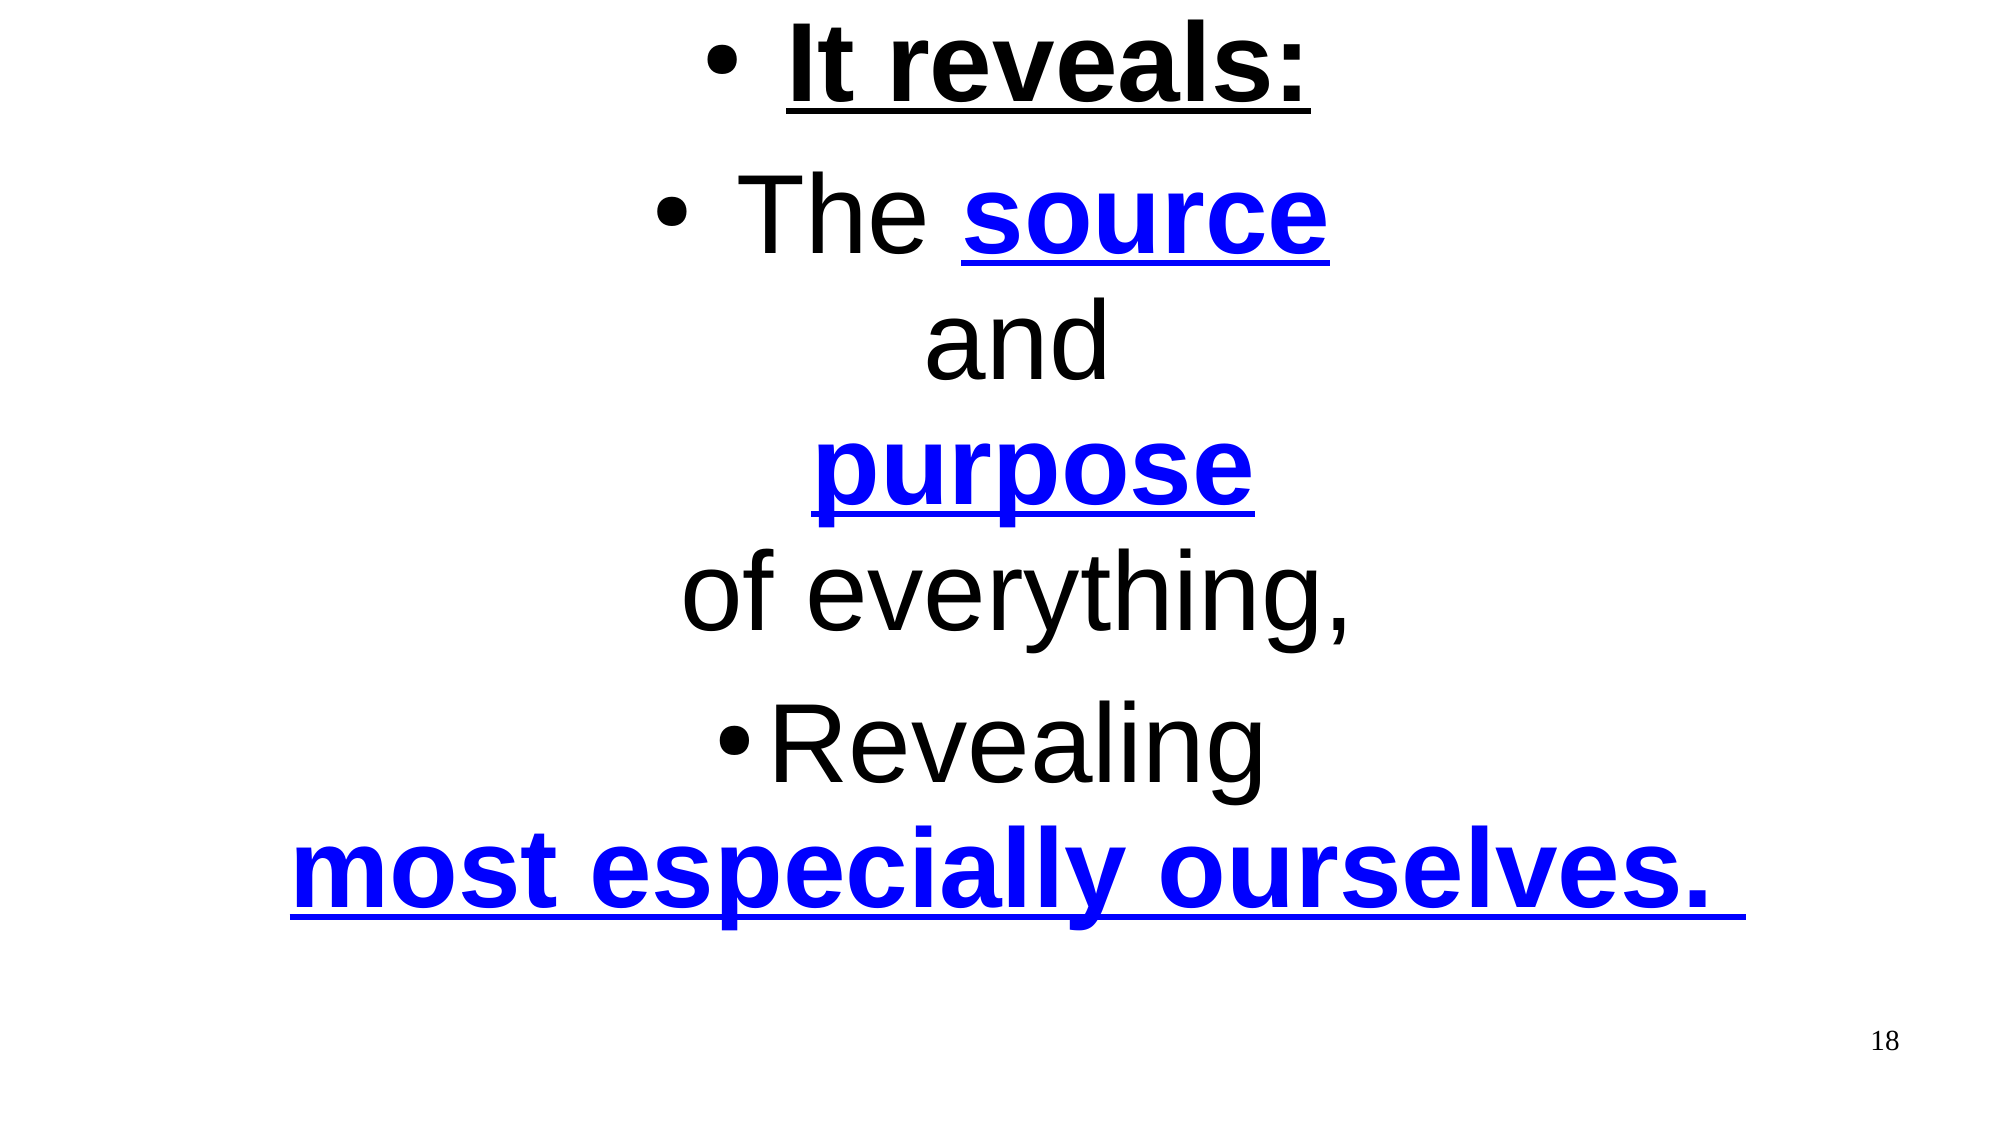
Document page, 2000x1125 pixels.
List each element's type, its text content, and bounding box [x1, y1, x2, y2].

list It reveals: The source and purpose of everything, Revealing most especially ourselves. [0, 0, 1996, 1123]
